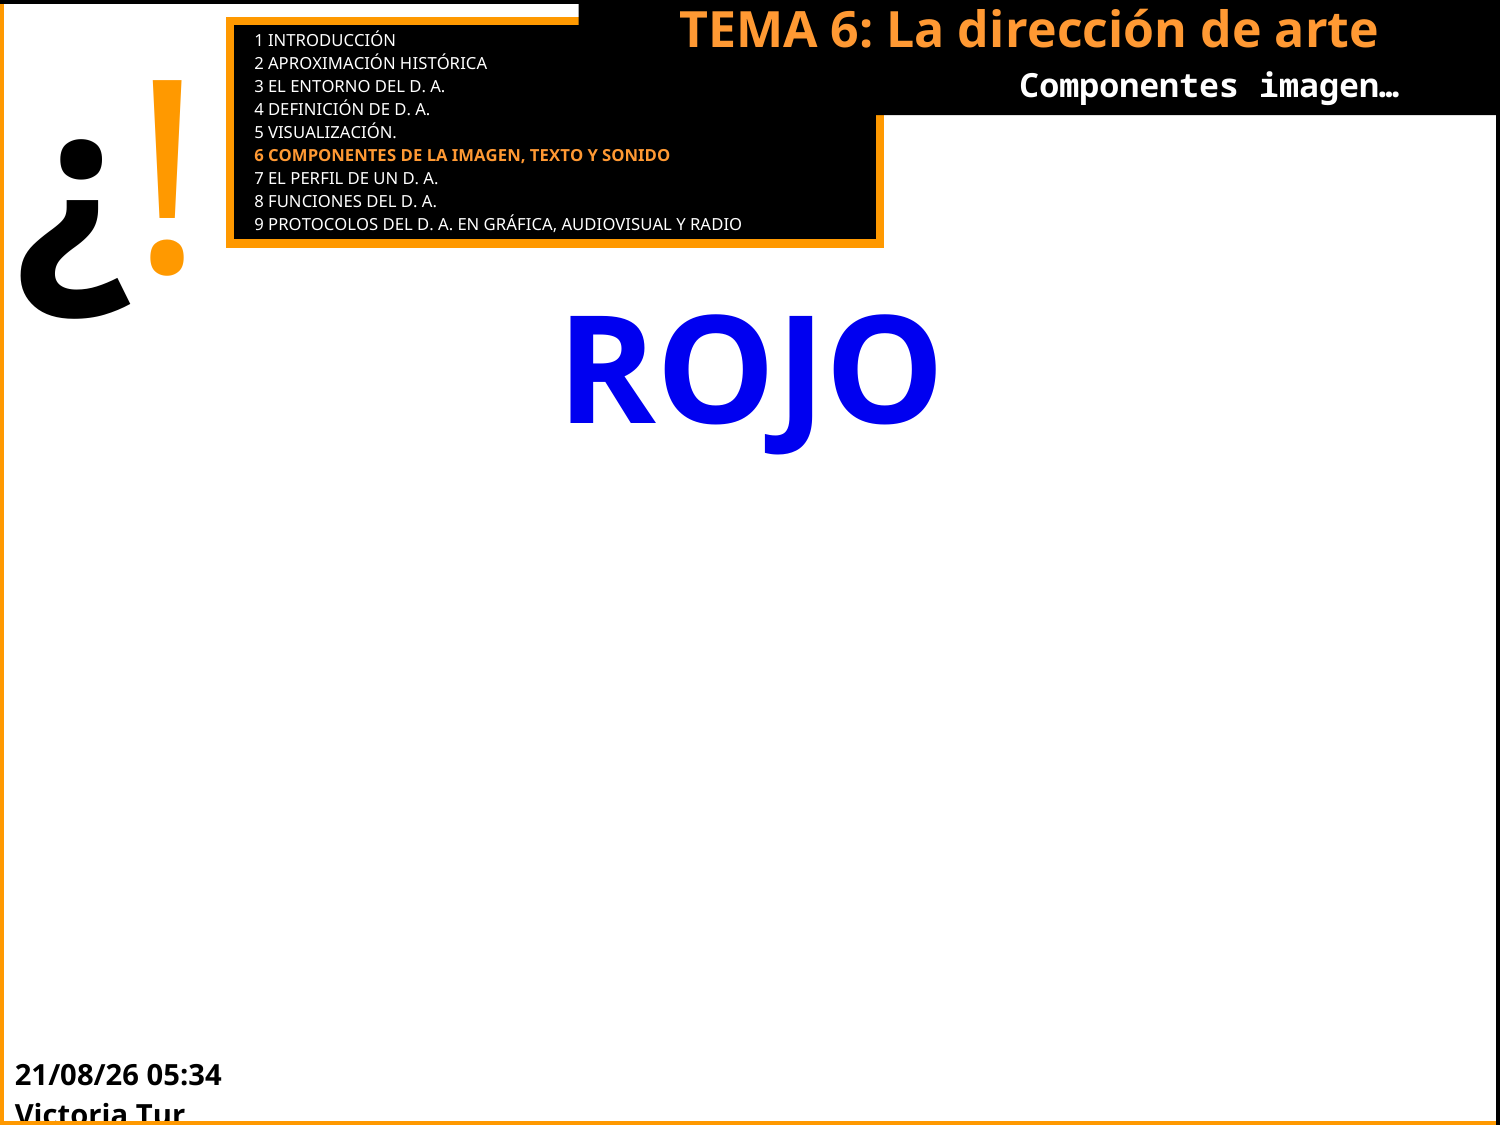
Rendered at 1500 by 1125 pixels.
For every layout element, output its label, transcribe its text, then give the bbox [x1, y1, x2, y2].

text_box 1 INTRODUCCIÓN 2 APROXIMACIÓN HISTÓRICA 3 EL ENTORNO DEL D. A. 4 DEFINICIÓN DE D. A. 5 VISUALIZACIÓN. 6 COMPONENTES DE LA IMAGEN, TEXTO Y SONIDO 7 EL PERFIL DE UN D. A. 8 FUNCIONES DEL D. A. 9 PROTOCOLOS DEL D. A. EN GRÁFICA, AUDIOVISUAL Y RADIO [230, 20, 880, 244]
list ROJO [76, 255, 1427, 998]
text_box TEMA 6: La dirección de arte Componentes imagen… [578, 0, 1500, 116]
